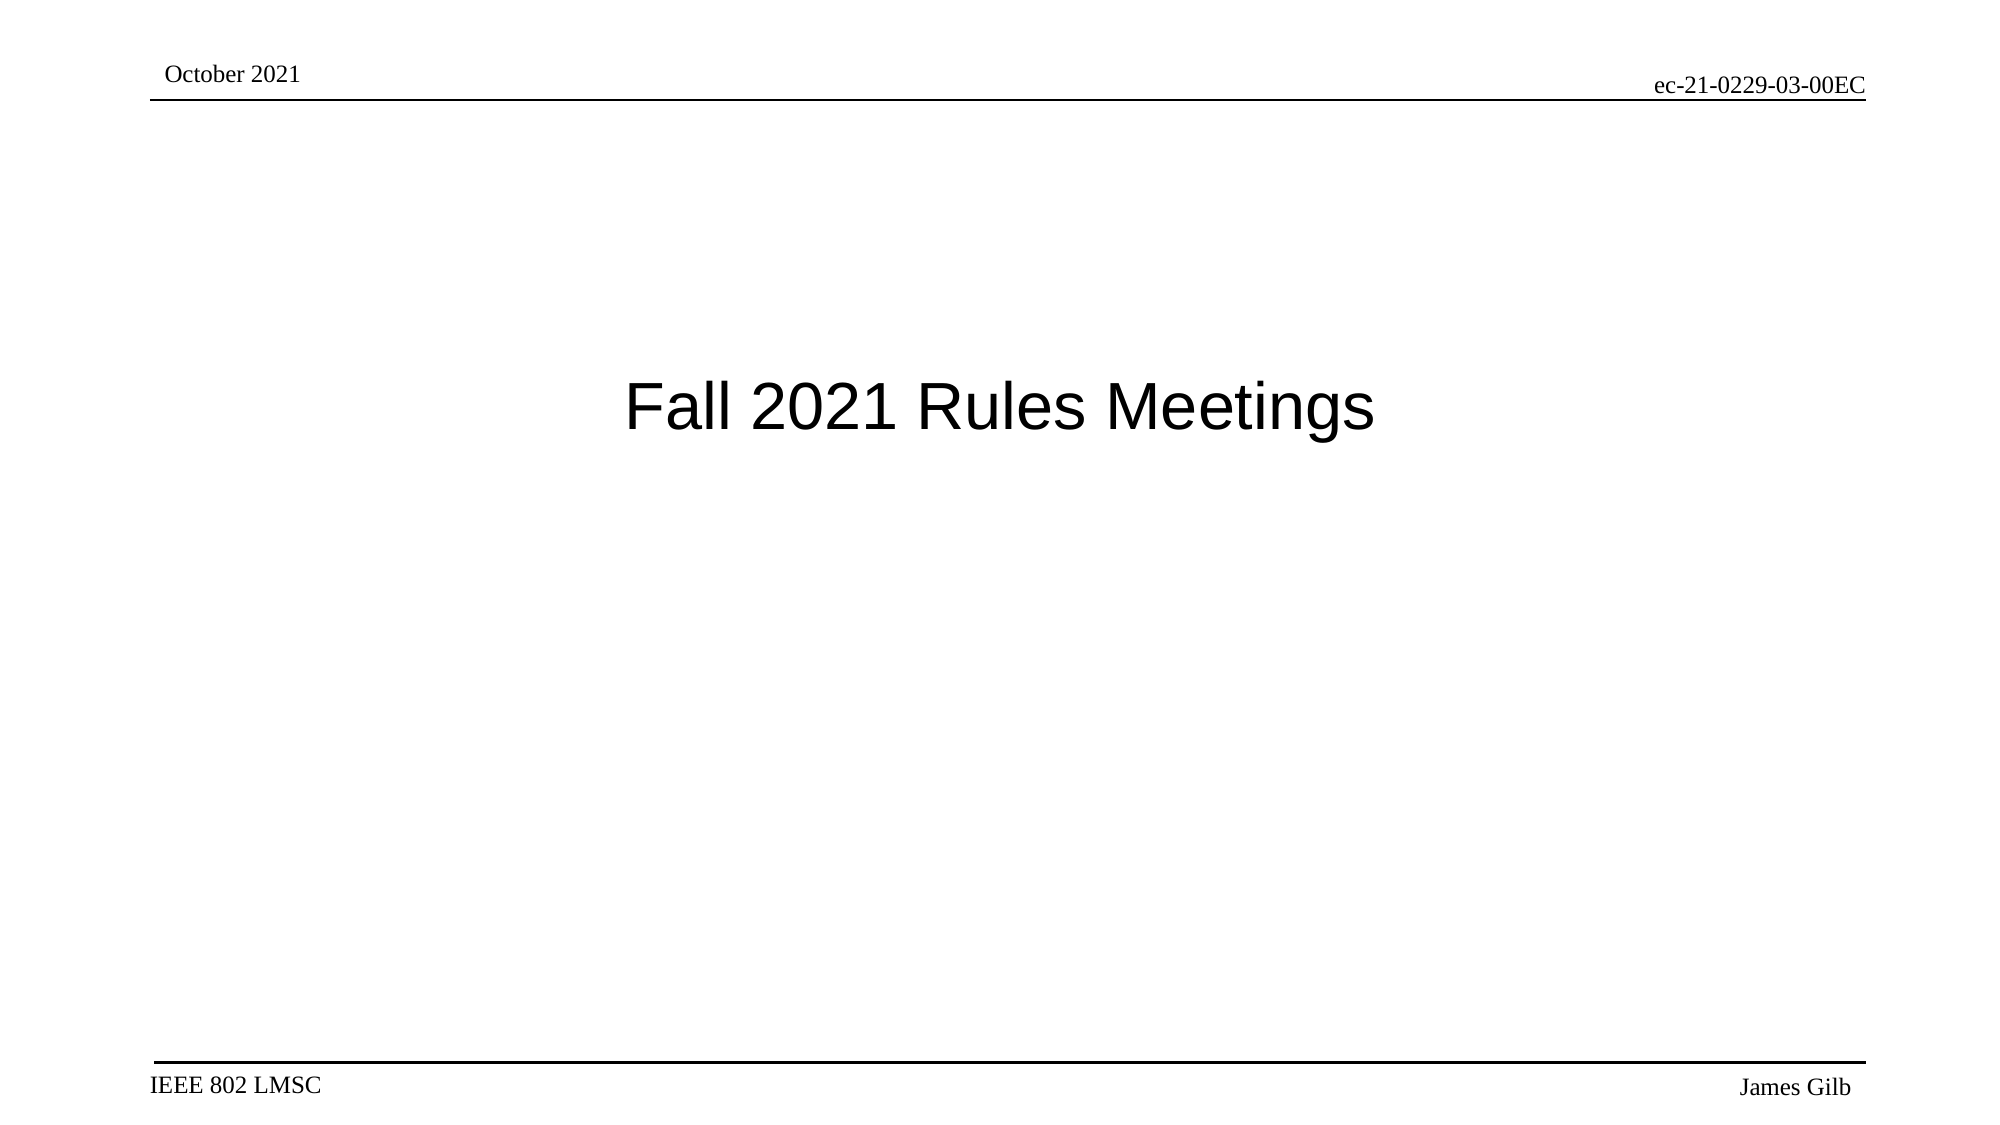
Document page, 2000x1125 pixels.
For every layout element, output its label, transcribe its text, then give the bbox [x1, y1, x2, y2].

subtitle Fall 2021 Rules Meetings [125, 112, 1876, 693]
